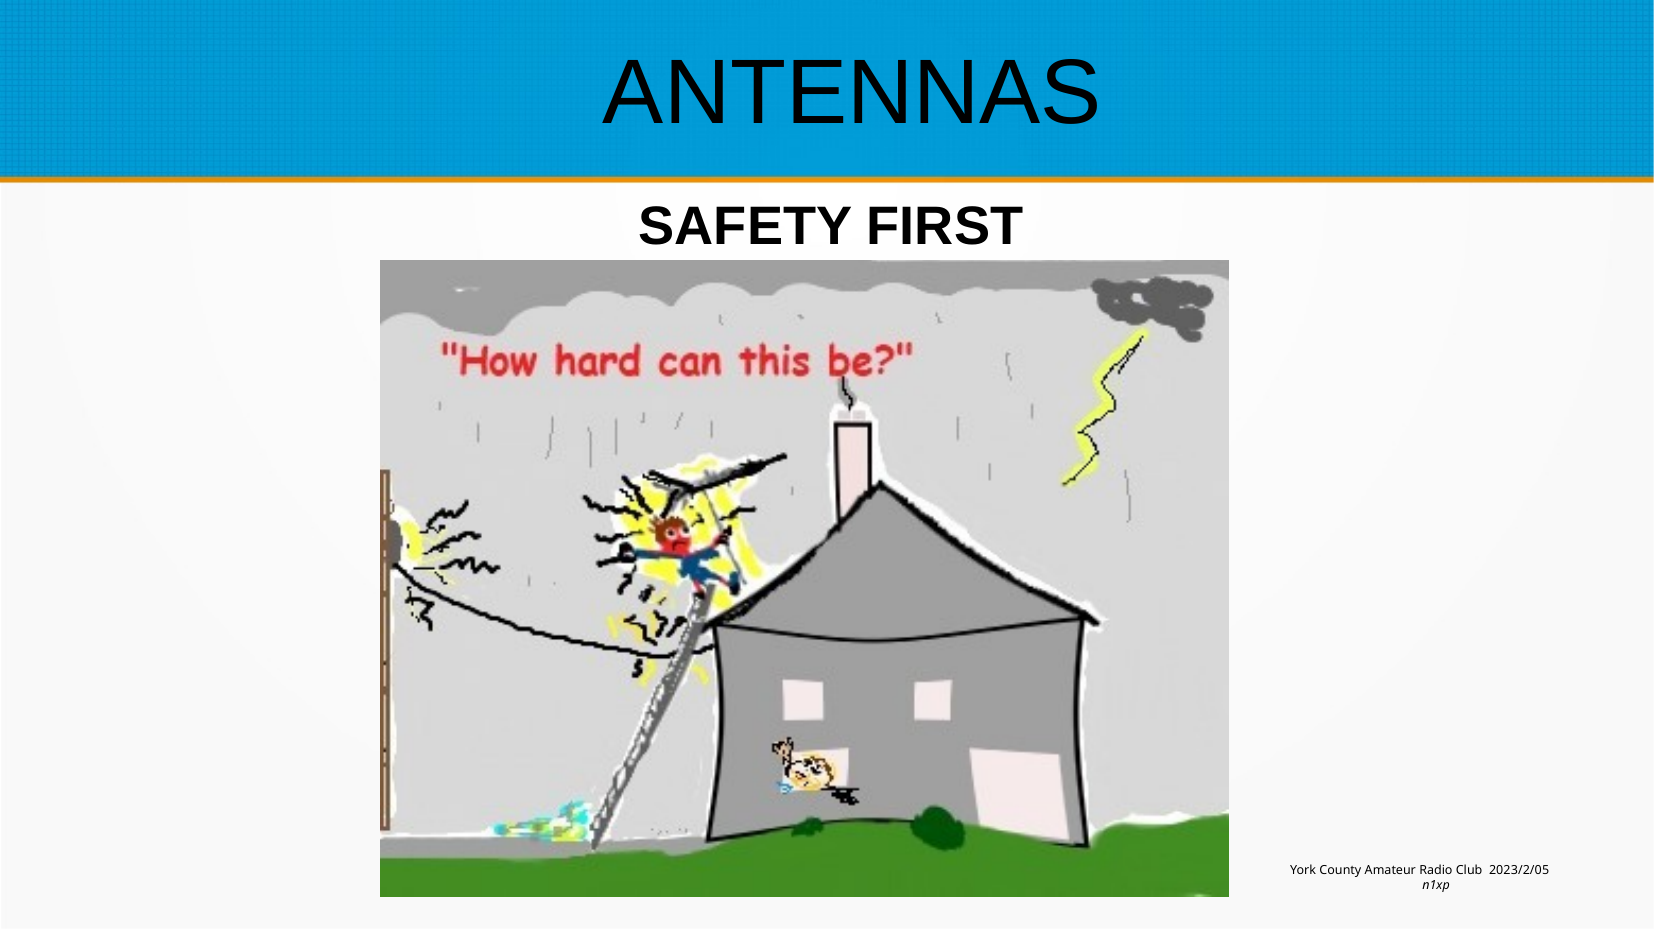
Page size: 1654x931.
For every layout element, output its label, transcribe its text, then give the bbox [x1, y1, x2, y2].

text_box ANTENNAS [230, 33, 1475, 151]
text_box York County Amateur Radio Club 2023/2/05 n1xp [1284, 856, 1588, 897]
picture [0, 175, 1654, 931]
text_box SAFETY FIRST [347, 187, 1315, 264]
